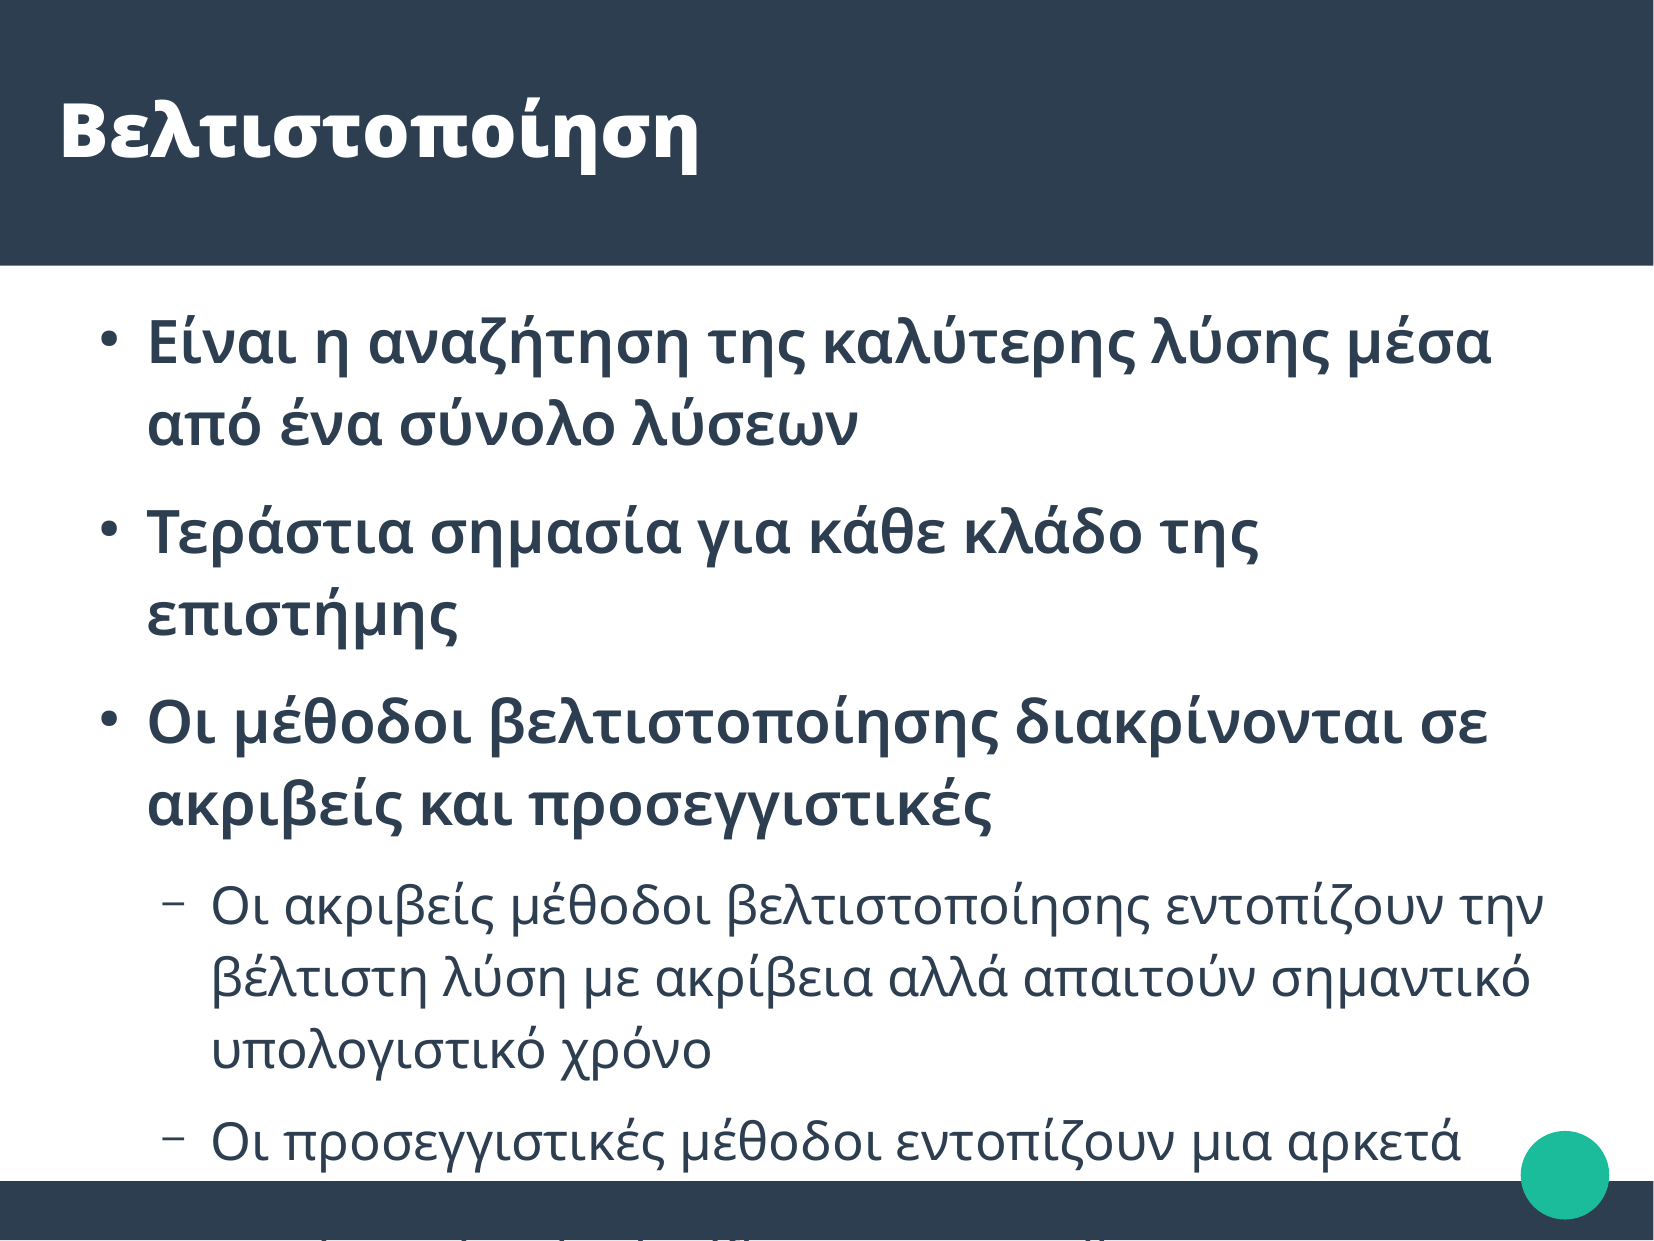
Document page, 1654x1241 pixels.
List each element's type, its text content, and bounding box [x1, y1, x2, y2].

list Είναι η αναζήτηση της καλύτερης λύσης μέσα από ένα σύνολο λύσεων Τεράστια σημασία για κάθε κλάδο της επιστήμης Οι μέθοδοι βελτιστοποίησης διακρίνονται σε ακριβείς και προσεγγιστικές Οι ακριβείς μέθοδοι βελτιστοποίησης εντοπίζουν την βέλτιστη λύση με ακρίβεια αλλά απαιτούν σημαντικό υπολογιστικό χρόνο Οι προσεγγιστικές μέθοδοι εντοπίζουν μια αρκετά καλή λύση σε μικρό χρονικό διάστημα [82, 299, 1571, 1241]
title Βελτιστοποίηση [59, 49, 1595, 207]
